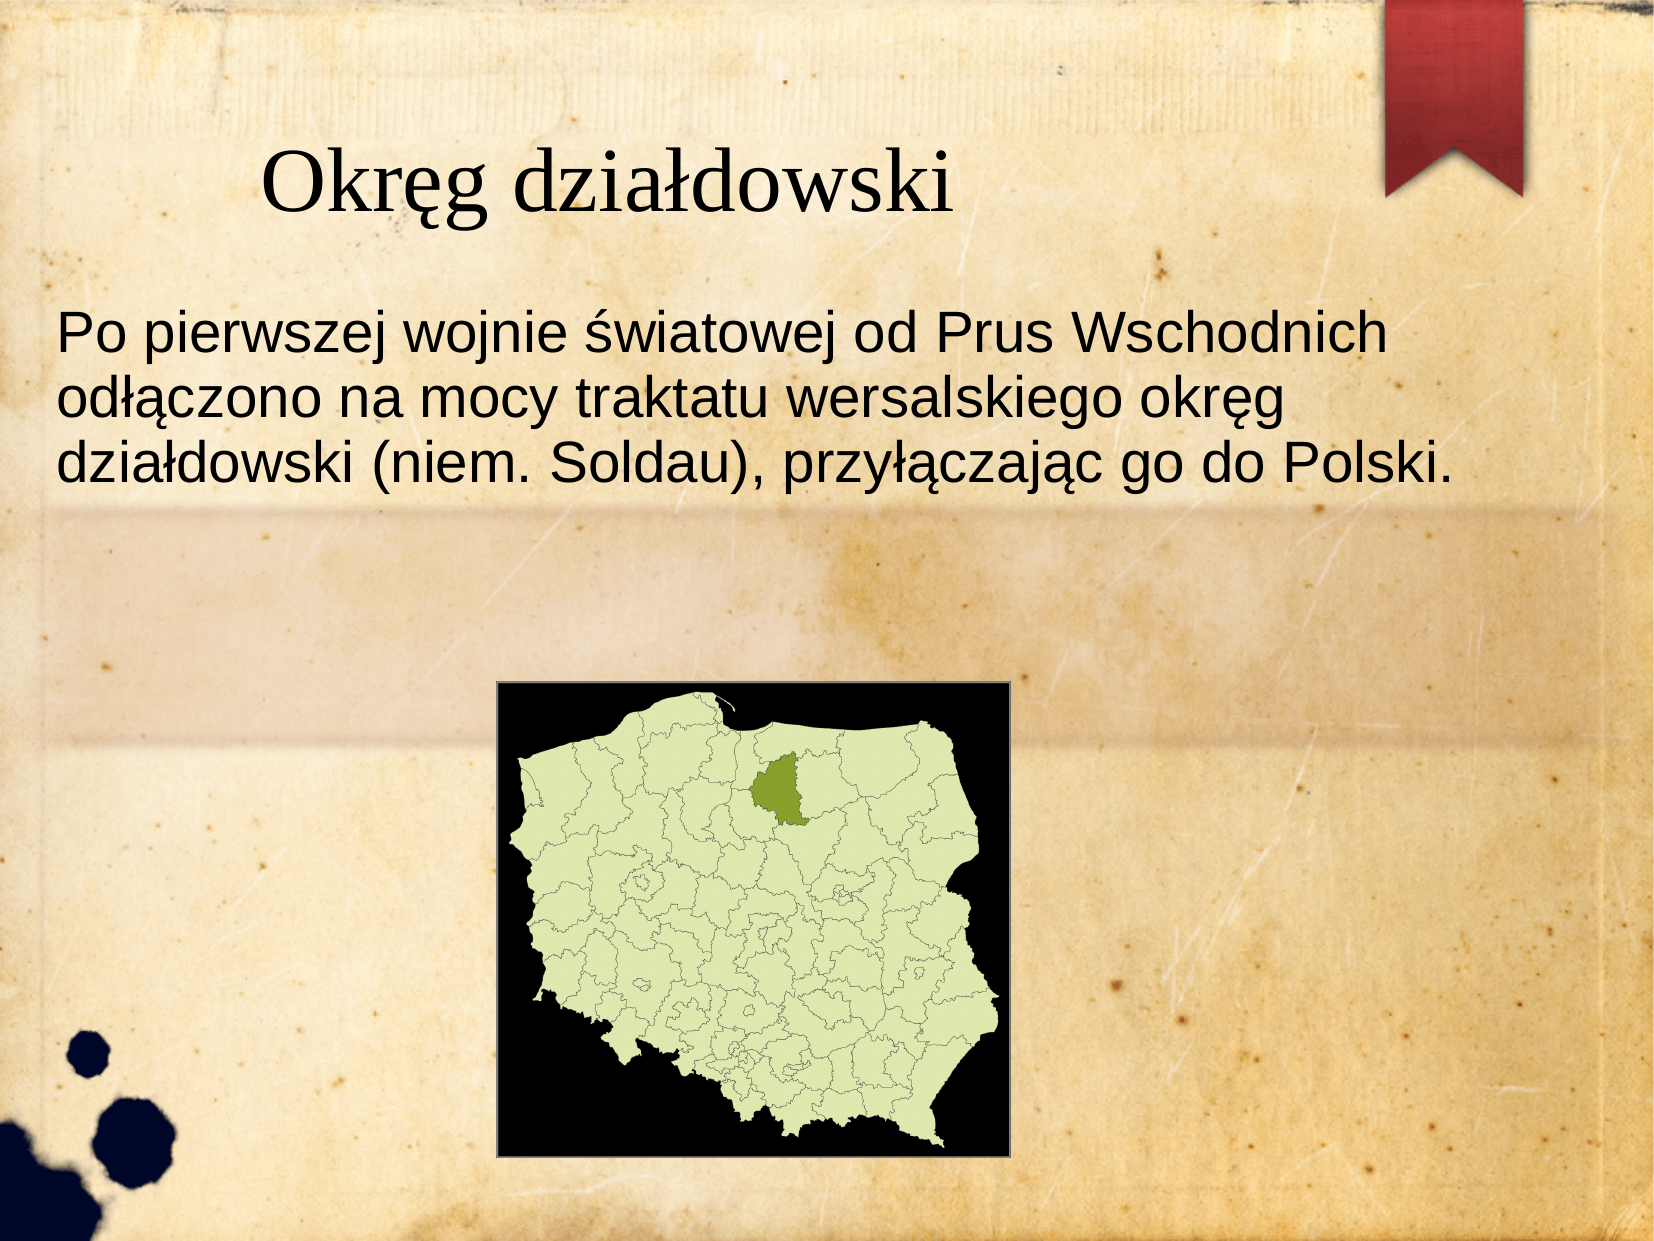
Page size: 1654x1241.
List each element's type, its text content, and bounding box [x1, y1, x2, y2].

picture [496, 681, 1011, 1158]
title Okręg działdowski [59, 70, 1158, 278]
text_box Po pierwszej wojnie światowej od Prus Wschodnich odłączono na mocy traktatu wersalskiego okręg działdowski (niem. Soldau), przyłączając go do Polski. [41, 291, 1612, 510]
